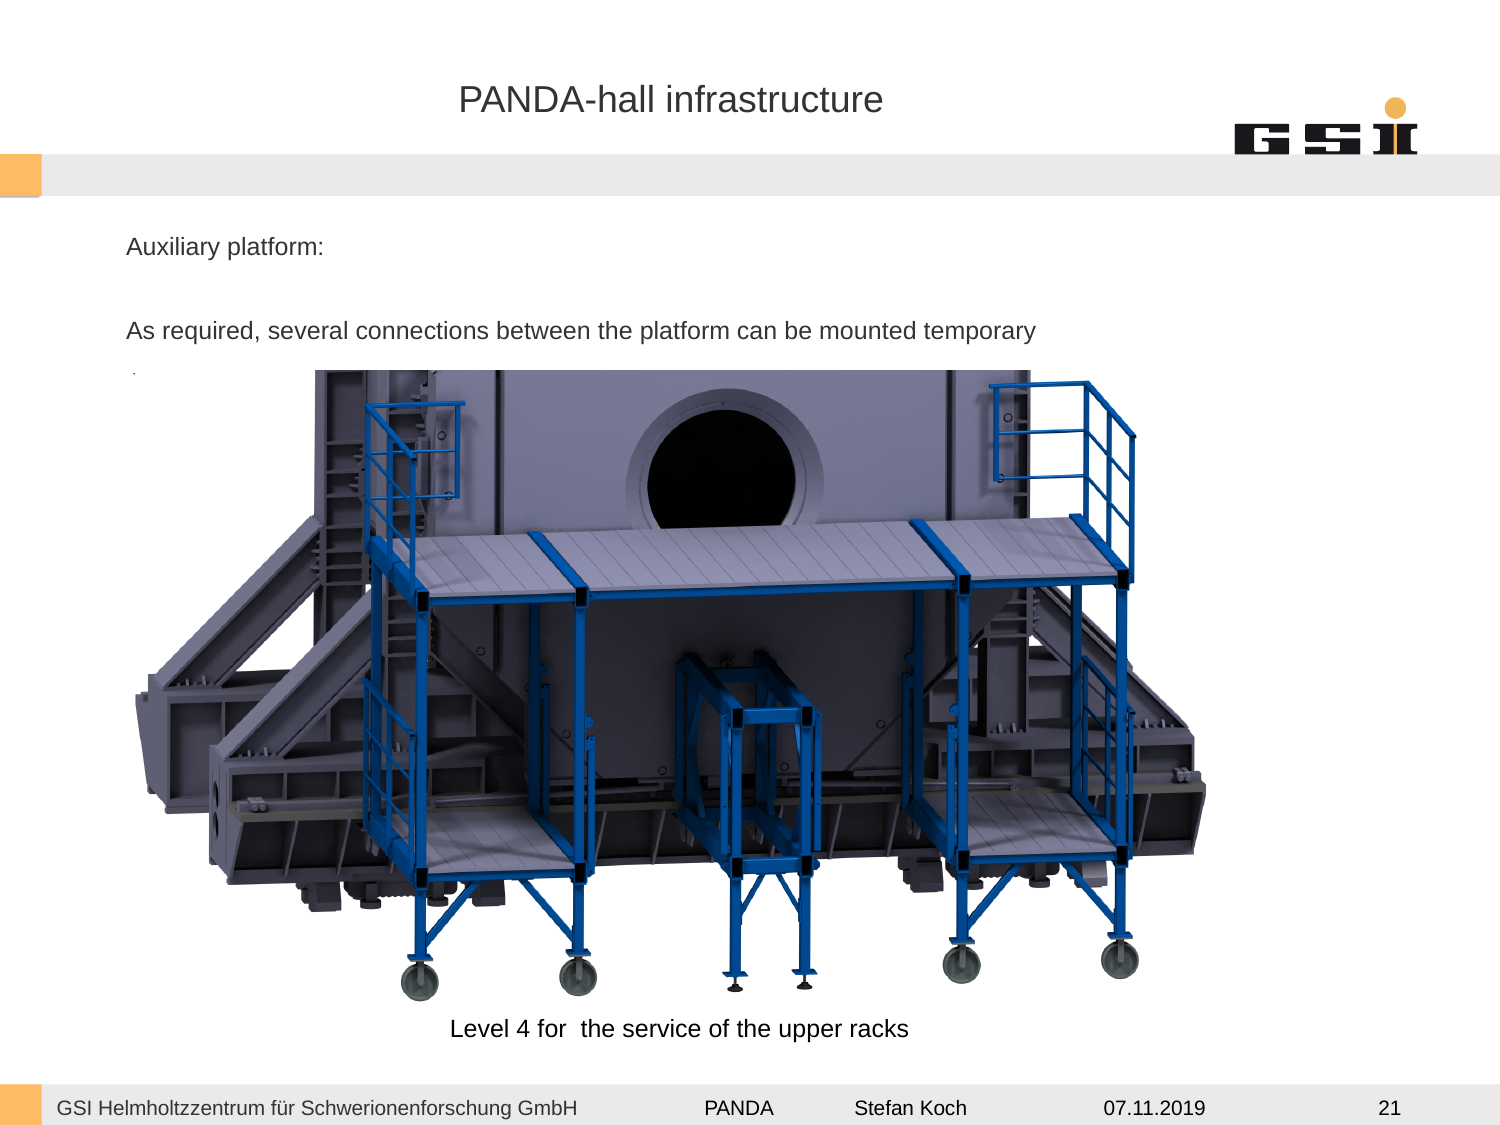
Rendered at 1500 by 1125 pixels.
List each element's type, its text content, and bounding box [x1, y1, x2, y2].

text_box Level 4 for the service of the upper racks [435, 1006, 1201, 1050]
text_box PANDA-hall infrastructure [160, 67, 1200, 128]
picture [120, 370, 1217, 1006]
picture [1233, 95, 1419, 154]
text_box Auxiliary platform: As required, several connections between the platform can be mounted temporary [111, 224, 1417, 408]
